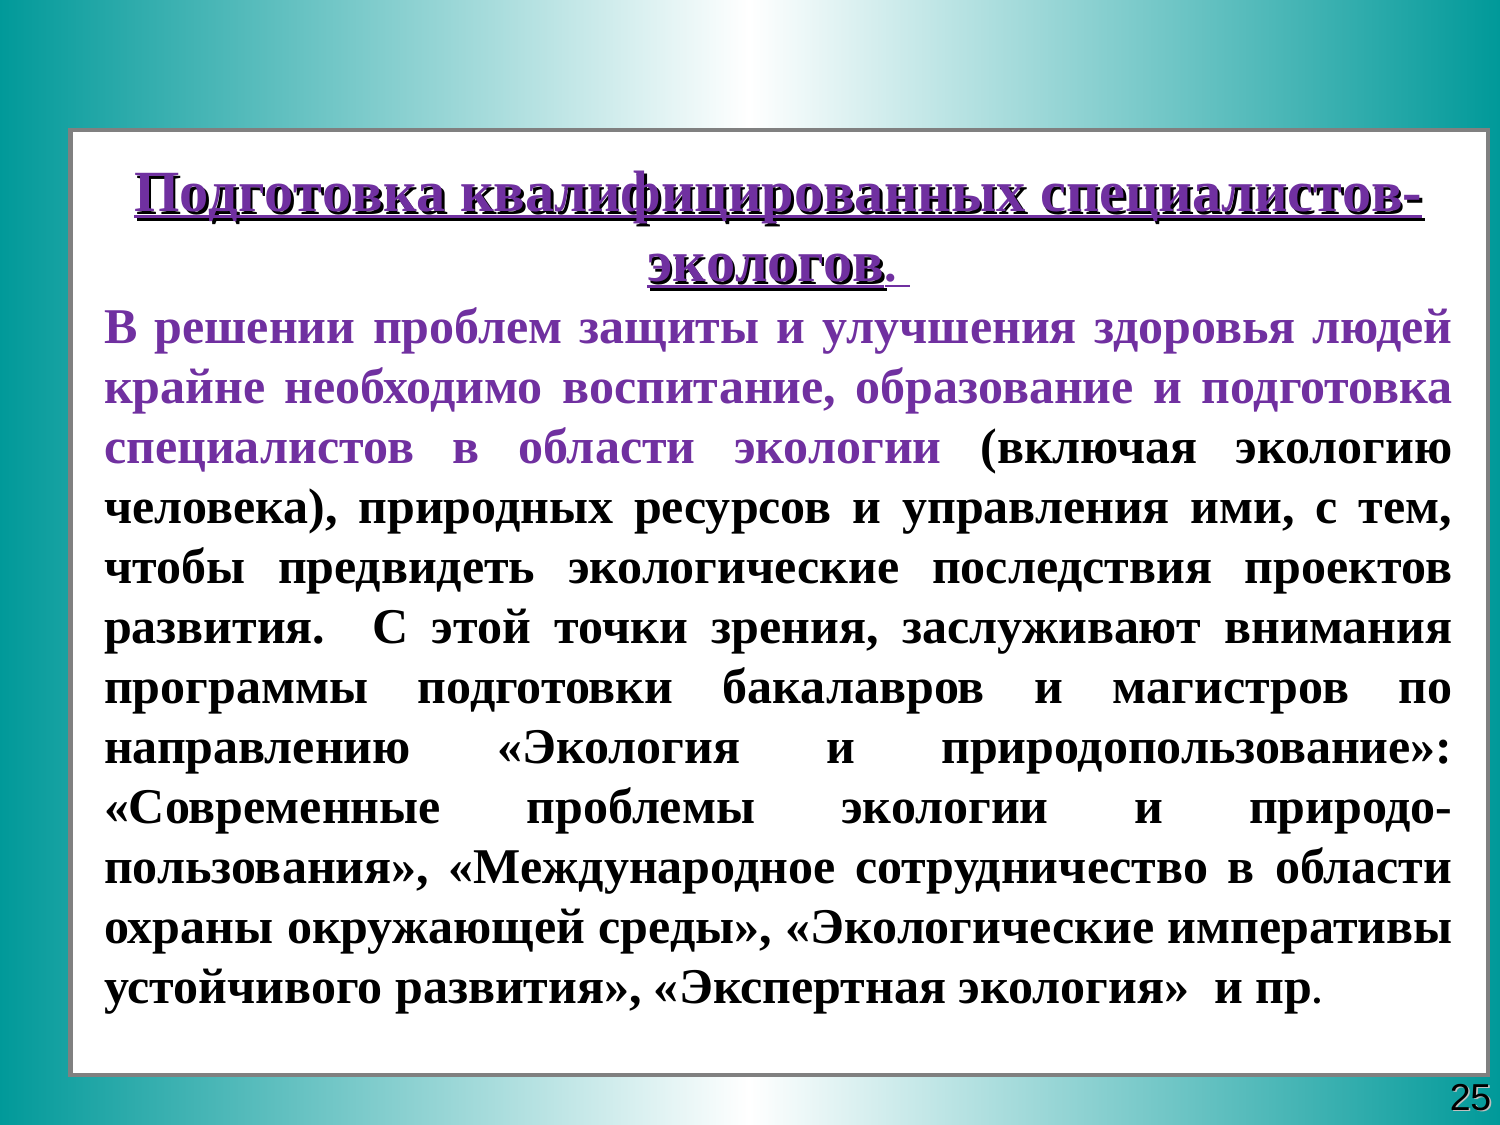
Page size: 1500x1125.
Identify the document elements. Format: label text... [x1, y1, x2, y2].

text_box Подготовка квалифицированных специалистов-экологов. В решении проблем защиты и улучшения здоровья людей крайне необходимо воспитание, образование и подготовка специалистов в области экологии (включая экологию человека), природных ресурсов и управления ими, с тем, чтобы предвидеть экологические последствия проектов развития. С этой точки зрения, заслуживают внимания программы подготовки бакалавров и магистров по направлению «Экология и природопользование»: «Современные проблемы экологии и природо-пользования», «Международное сотрудничество в области охраны окружающей среды», «Экологические императивы устойчивого развития», «Экспертная экология» и пр. [89, 146, 1468, 1021]
list [70, 129, 1489, 1075]
